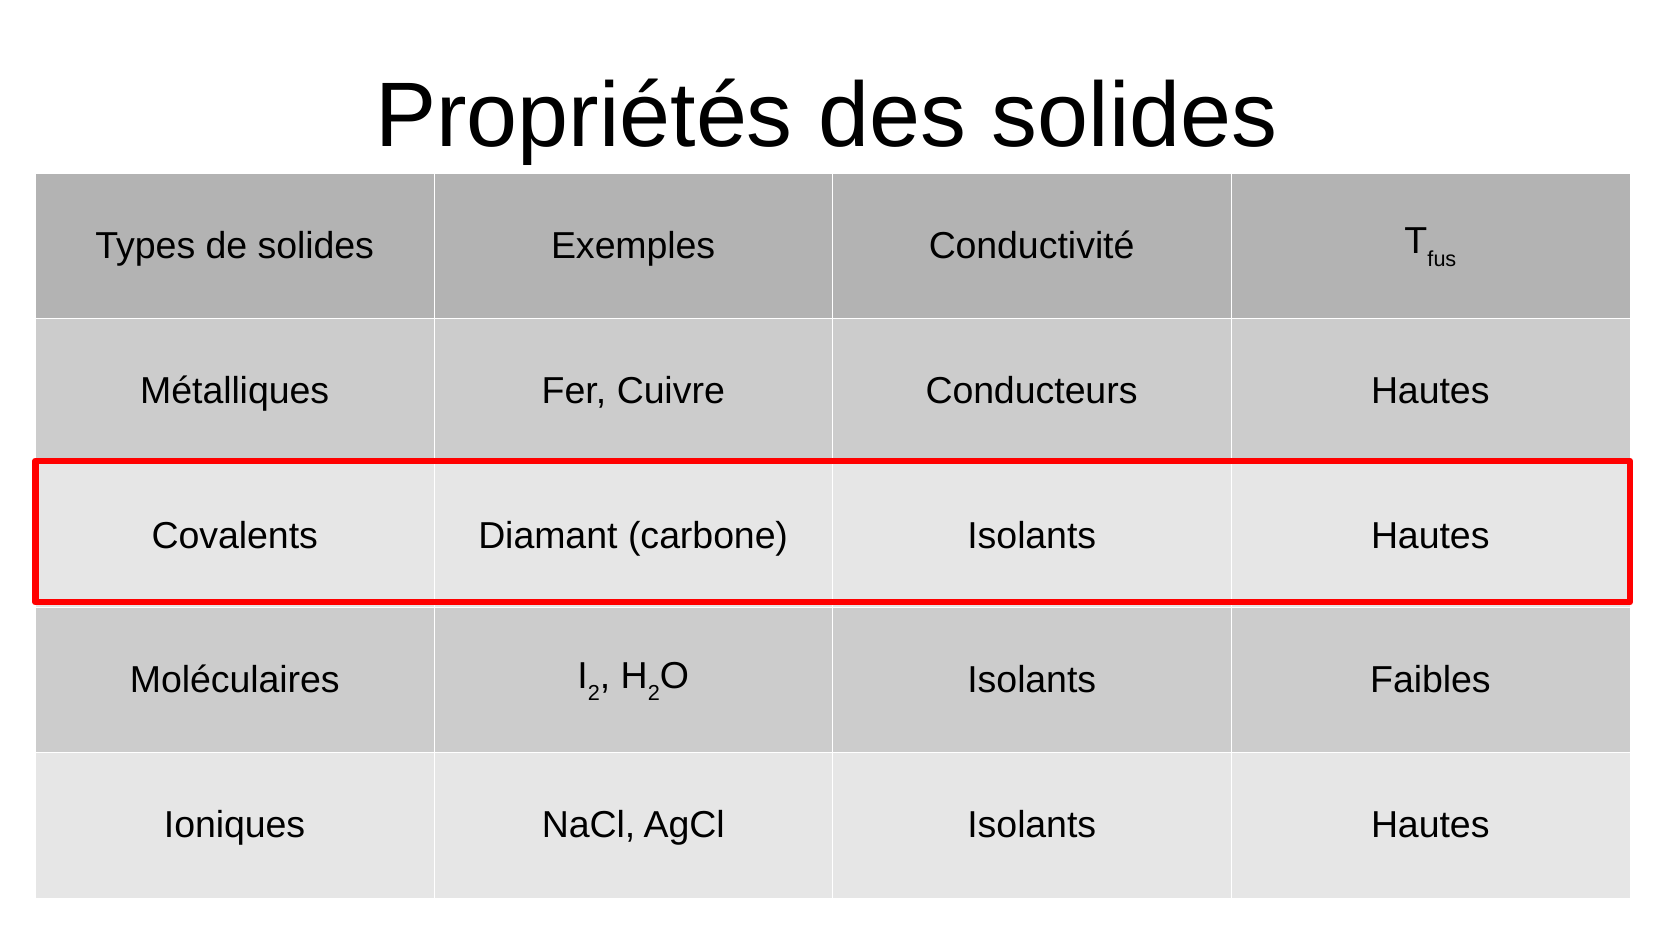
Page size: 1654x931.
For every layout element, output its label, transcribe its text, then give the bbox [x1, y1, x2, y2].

table_cell Faibles [1232, 608, 1630, 752]
table_cell Hautes [1232, 319, 1630, 458]
table_cell Ioniques [36, 753, 434, 898]
table_cell I2, H2O [435, 608, 832, 752]
table_cell Moléculaires [36, 608, 434, 752]
table_cell Métalliques [36, 319, 434, 458]
table_cell Hautes [1232, 464, 1627, 599]
table_header Types de solides [36, 174, 434, 318]
table_cell Conducteurs [833, 319, 1231, 458]
table_cell Isolants [833, 464, 1231, 599]
title Propriétés des solides [82, 37, 1571, 173]
table_cell Covalents [39, 464, 434, 599]
table_cell Fer, Cuivre [435, 319, 832, 458]
table_cell Diamant (carbone) [435, 464, 832, 599]
table_cell Isolants [833, 608, 1231, 752]
table_header Exemples [435, 174, 832, 318]
table_cell Isolants [833, 753, 1231, 898]
table_cell Hautes [1232, 753, 1630, 898]
table_cell NaCl, AgCl [435, 753, 832, 898]
table_header Conductivité [833, 174, 1231, 318]
table_header Tfus [1232, 174, 1630, 318]
